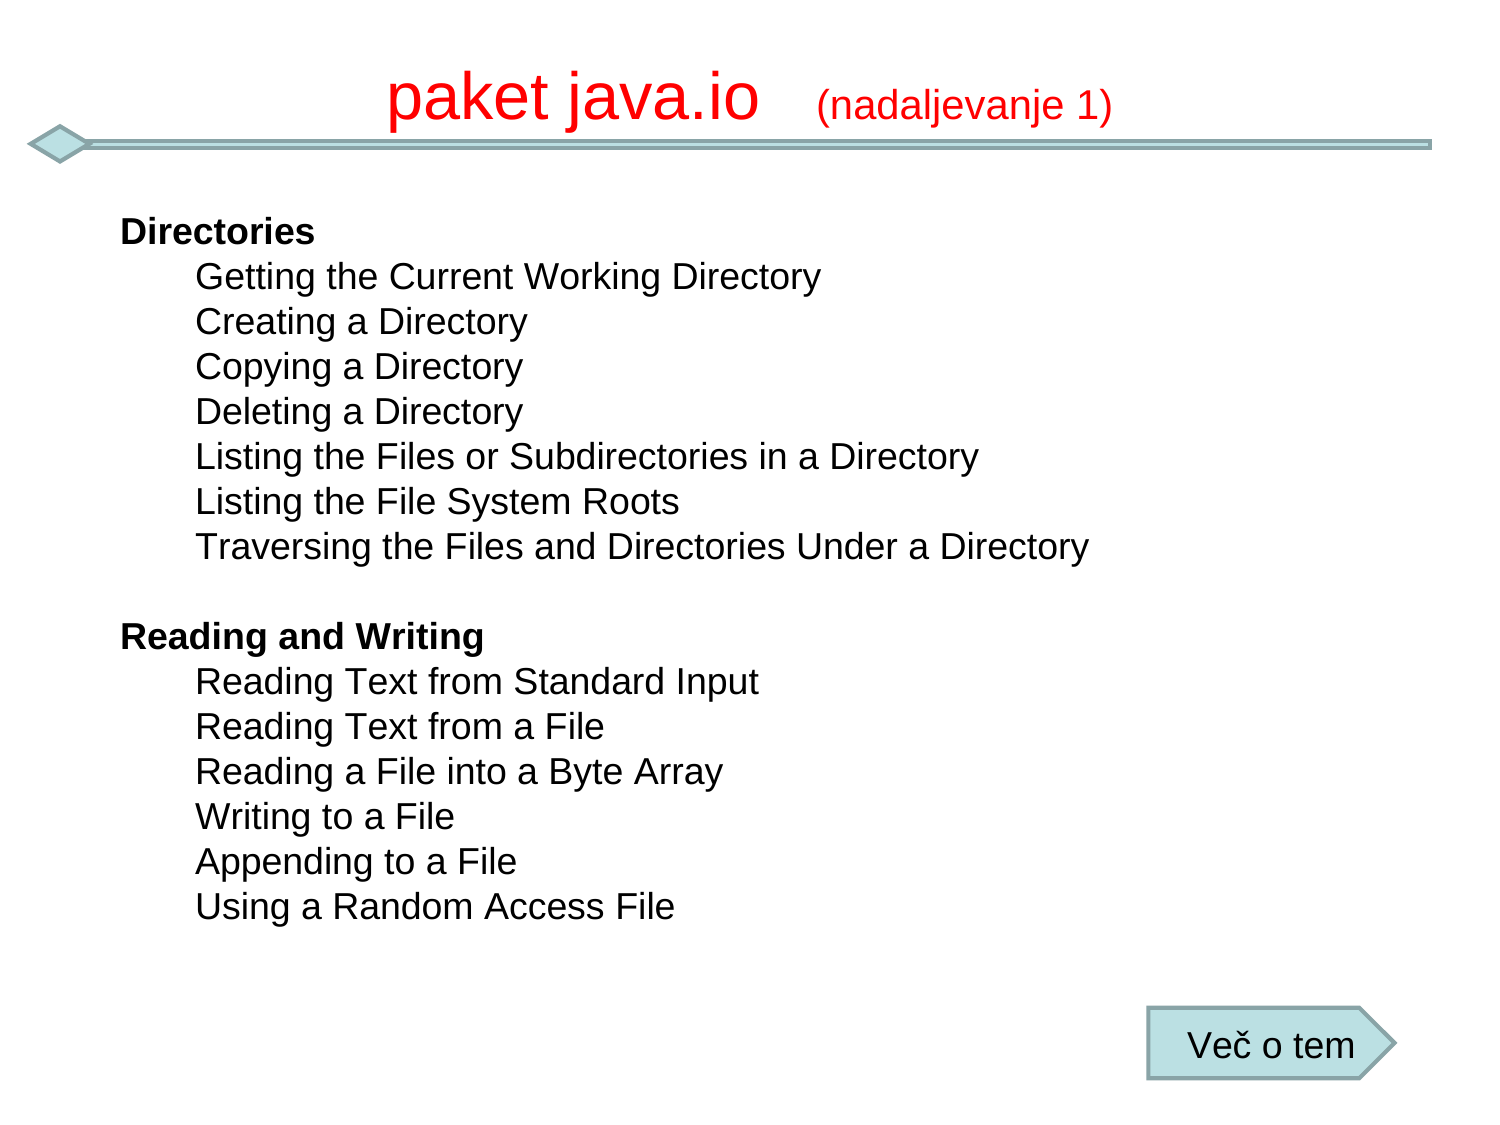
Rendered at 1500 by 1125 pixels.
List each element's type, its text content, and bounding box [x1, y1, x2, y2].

text_box Directories Getting the Current Working Directory Creating a Directory Copying a Directory Deleting a Directory Listing the Files or Subdirectories in a Directory Listing the File System Roots Traversing the Files and Directories Under a Directory Reading and Writing Reading Text from Standard Input Reading Text from a File Reading a File into a Byte Array Writing to a File Appending to a File Using a Random Access File [105, 199, 1313, 980]
title paket java.io (nadaljevanje 1) [75, 45, 1426, 141]
text_box Več o tem [1148, 1007, 1395, 1079]
